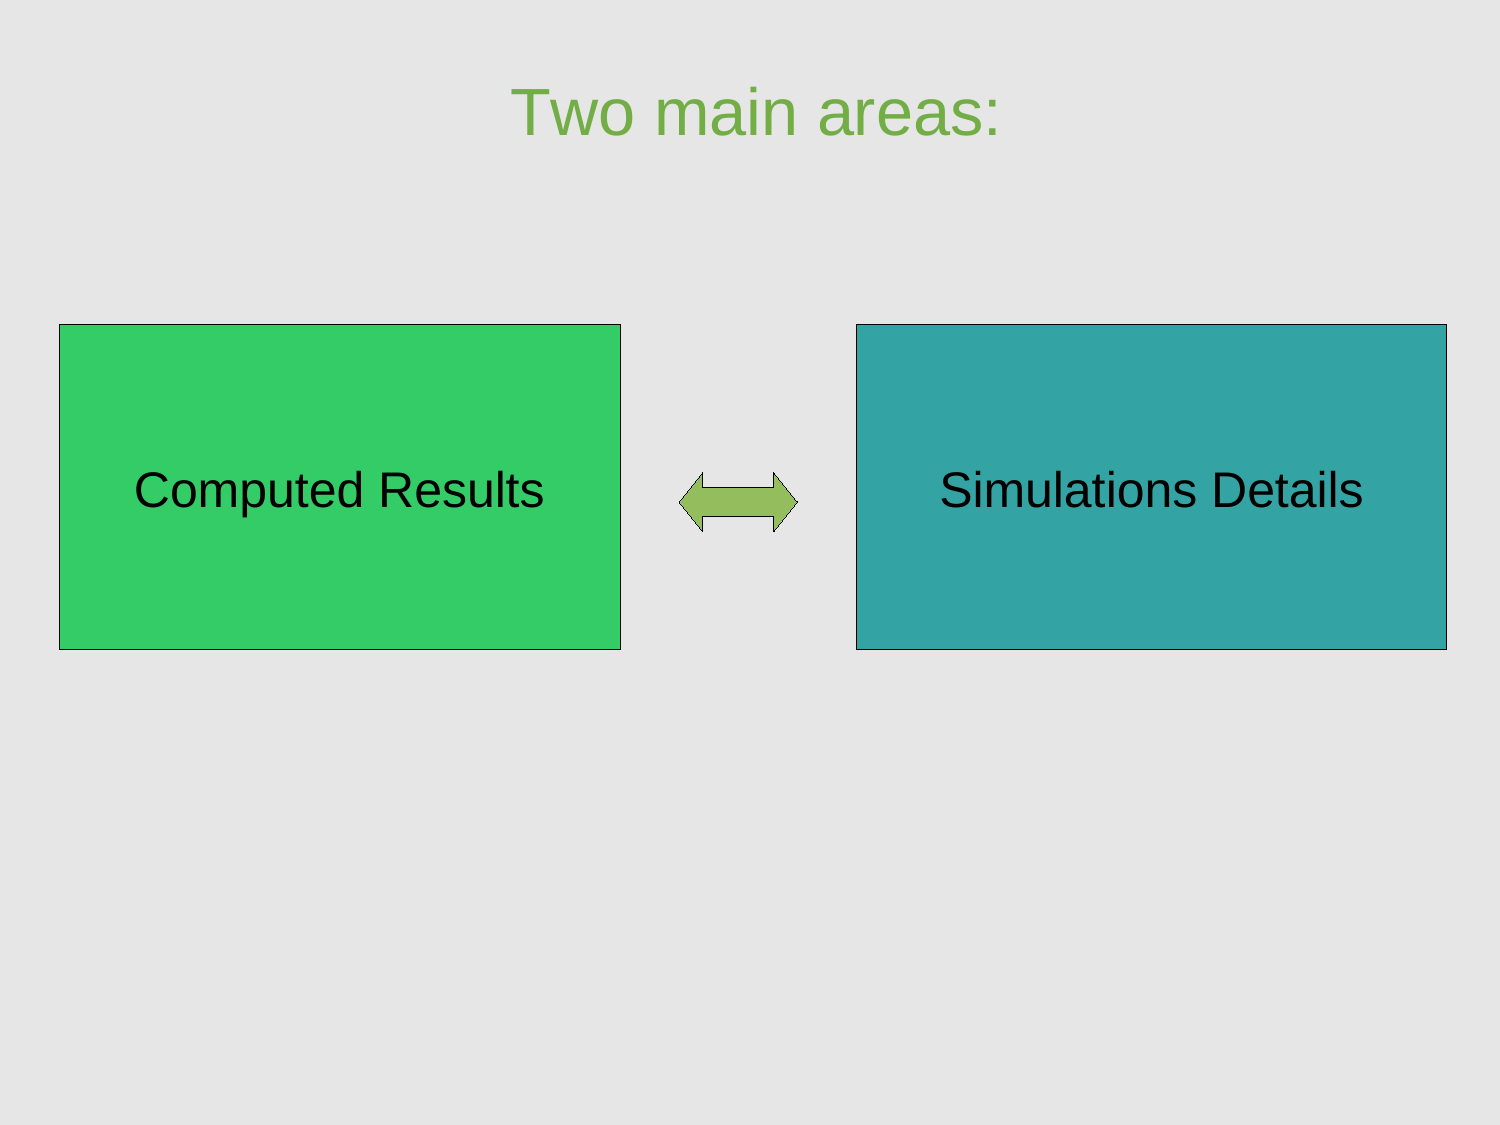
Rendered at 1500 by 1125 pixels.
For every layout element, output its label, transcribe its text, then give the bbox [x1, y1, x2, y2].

title Two main areas: [87, 50, 1426, 176]
text_box Simulations Details [856, 324, 1447, 650]
text_box Computed Results [59, 324, 621, 650]
text_box [679, 472, 798, 532]
